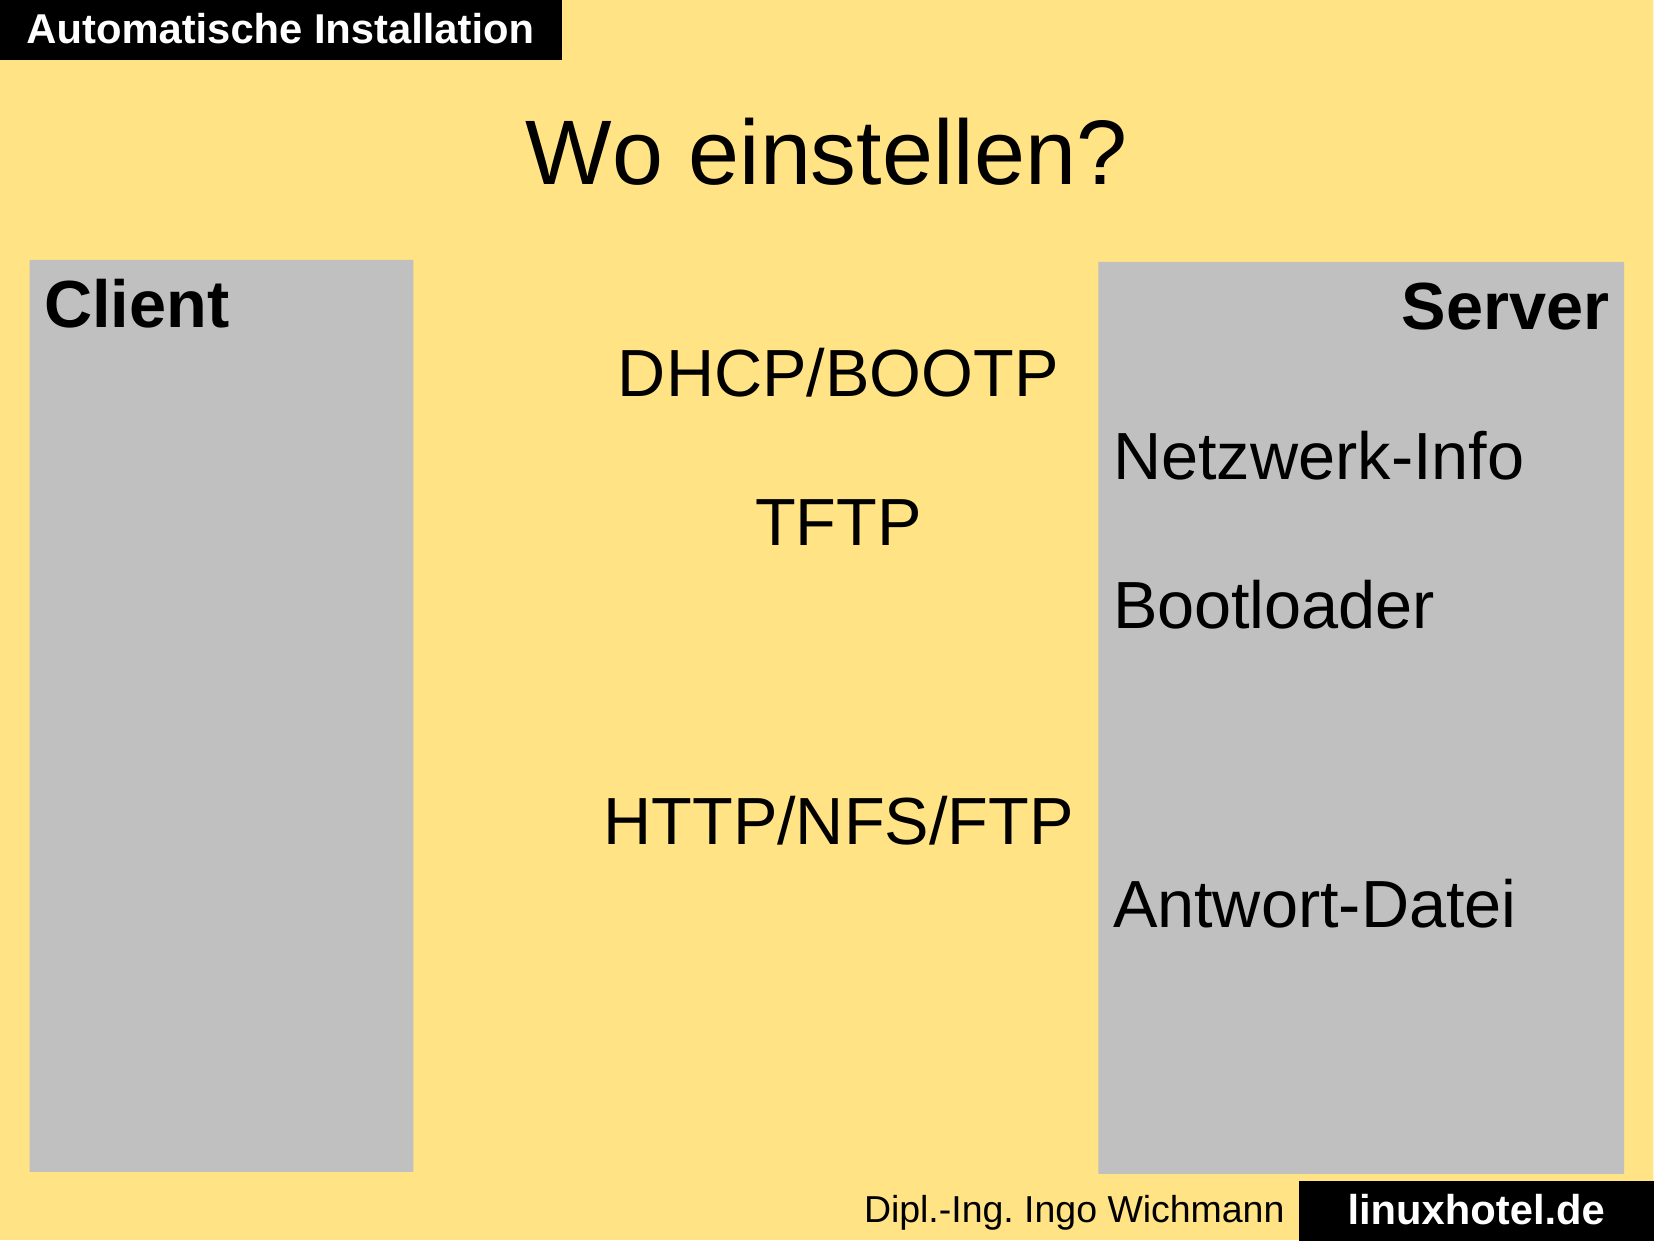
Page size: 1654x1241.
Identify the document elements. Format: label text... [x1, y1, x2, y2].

text_box Client [29, 259, 414, 1172]
text_box Dipl.-Ing. Ingo Wichmann [1111, 1181, 1300, 1238]
text_box Automatische Installation [0, 0, 562, 60]
text_box DHCP/BOOTP TFTP HTTP/NFS/FTP [566, 257, 1111, 1241]
text_box Server Netzwerk-Info Bootloader Antwort-Datei [1111, 261, 1625, 1174]
title Wo einstellen? [82, 49, 1571, 257]
text_box linuxhotel.de [1299, 1181, 1654, 1241]
